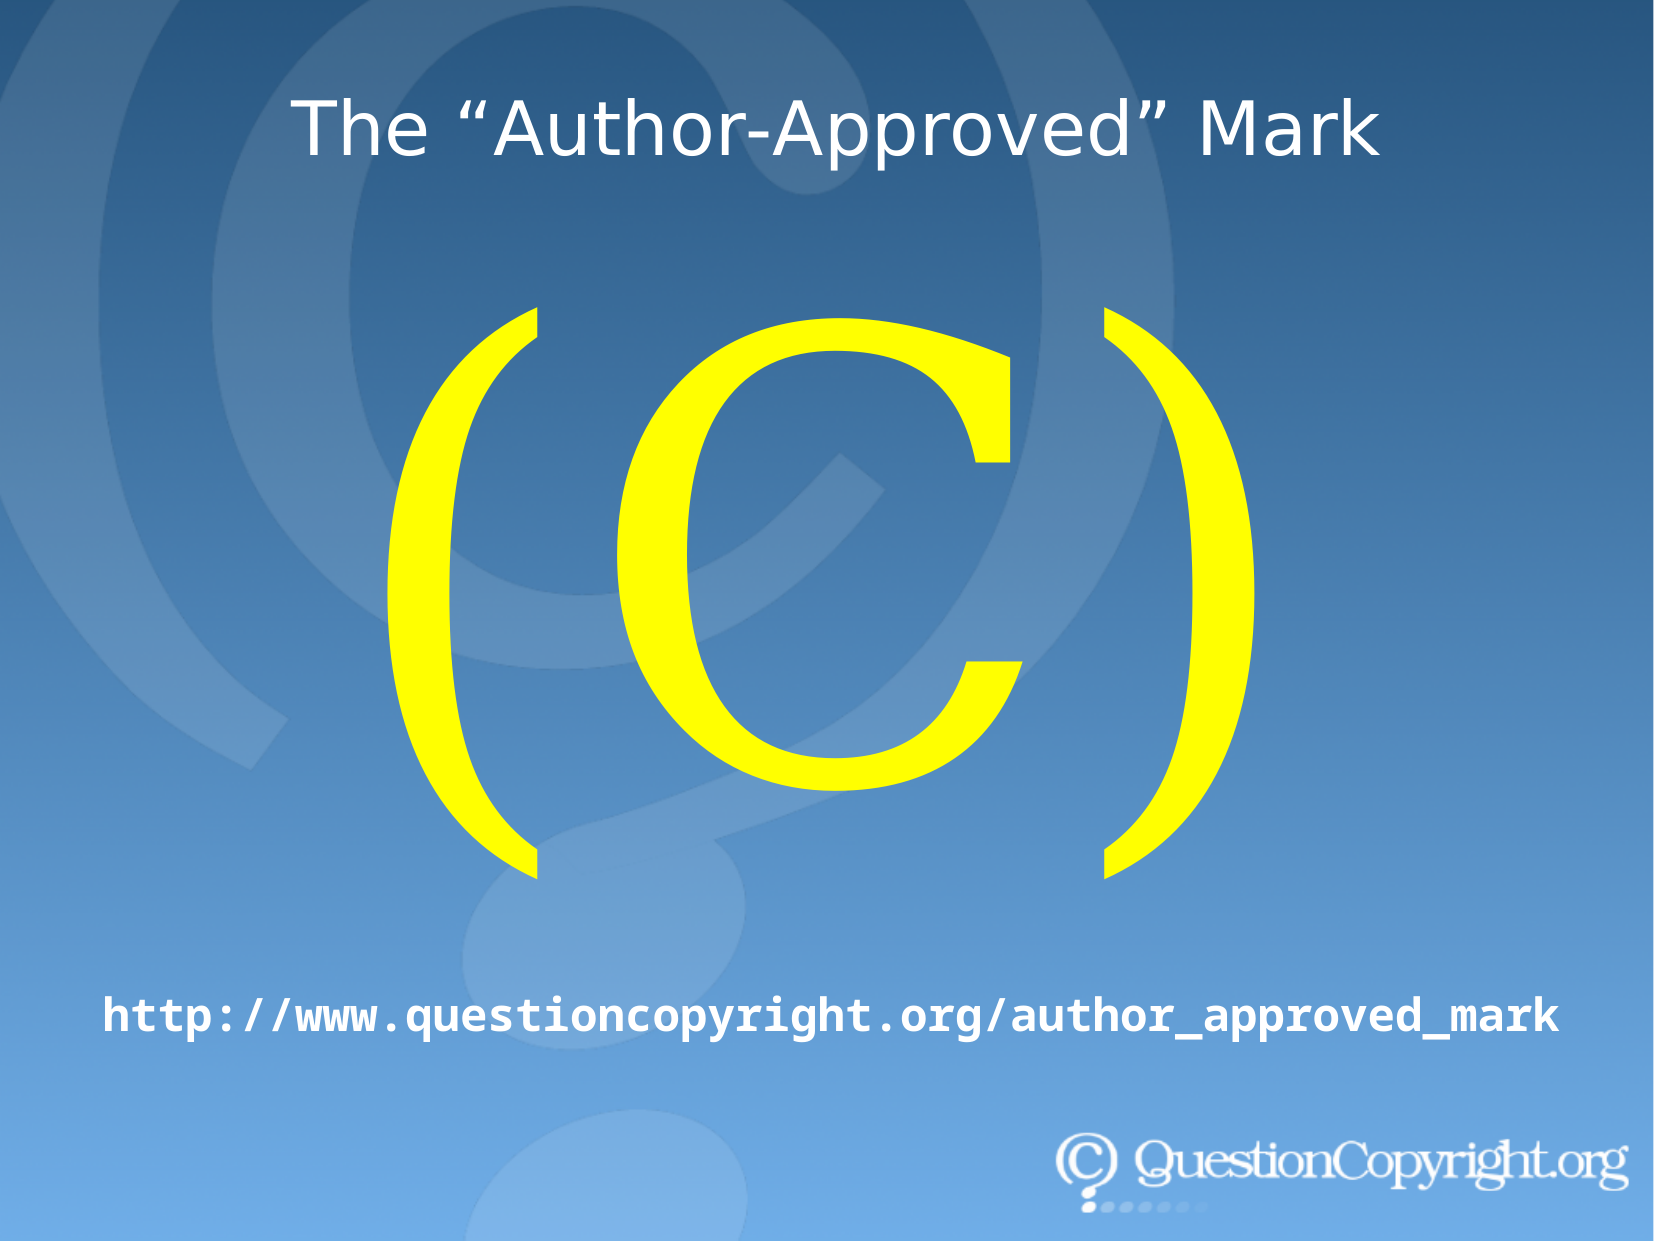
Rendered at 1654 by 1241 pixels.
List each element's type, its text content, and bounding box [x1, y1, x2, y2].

text_box The “Author-Approved” Mark [277, 78, 1397, 181]
text_box (C) [324, 194, 1320, 938]
text_box http://www.questioncopyright.org/author_approved_mark [87, 975, 1576, 1045]
picture [0, 0, 1654, 1241]
